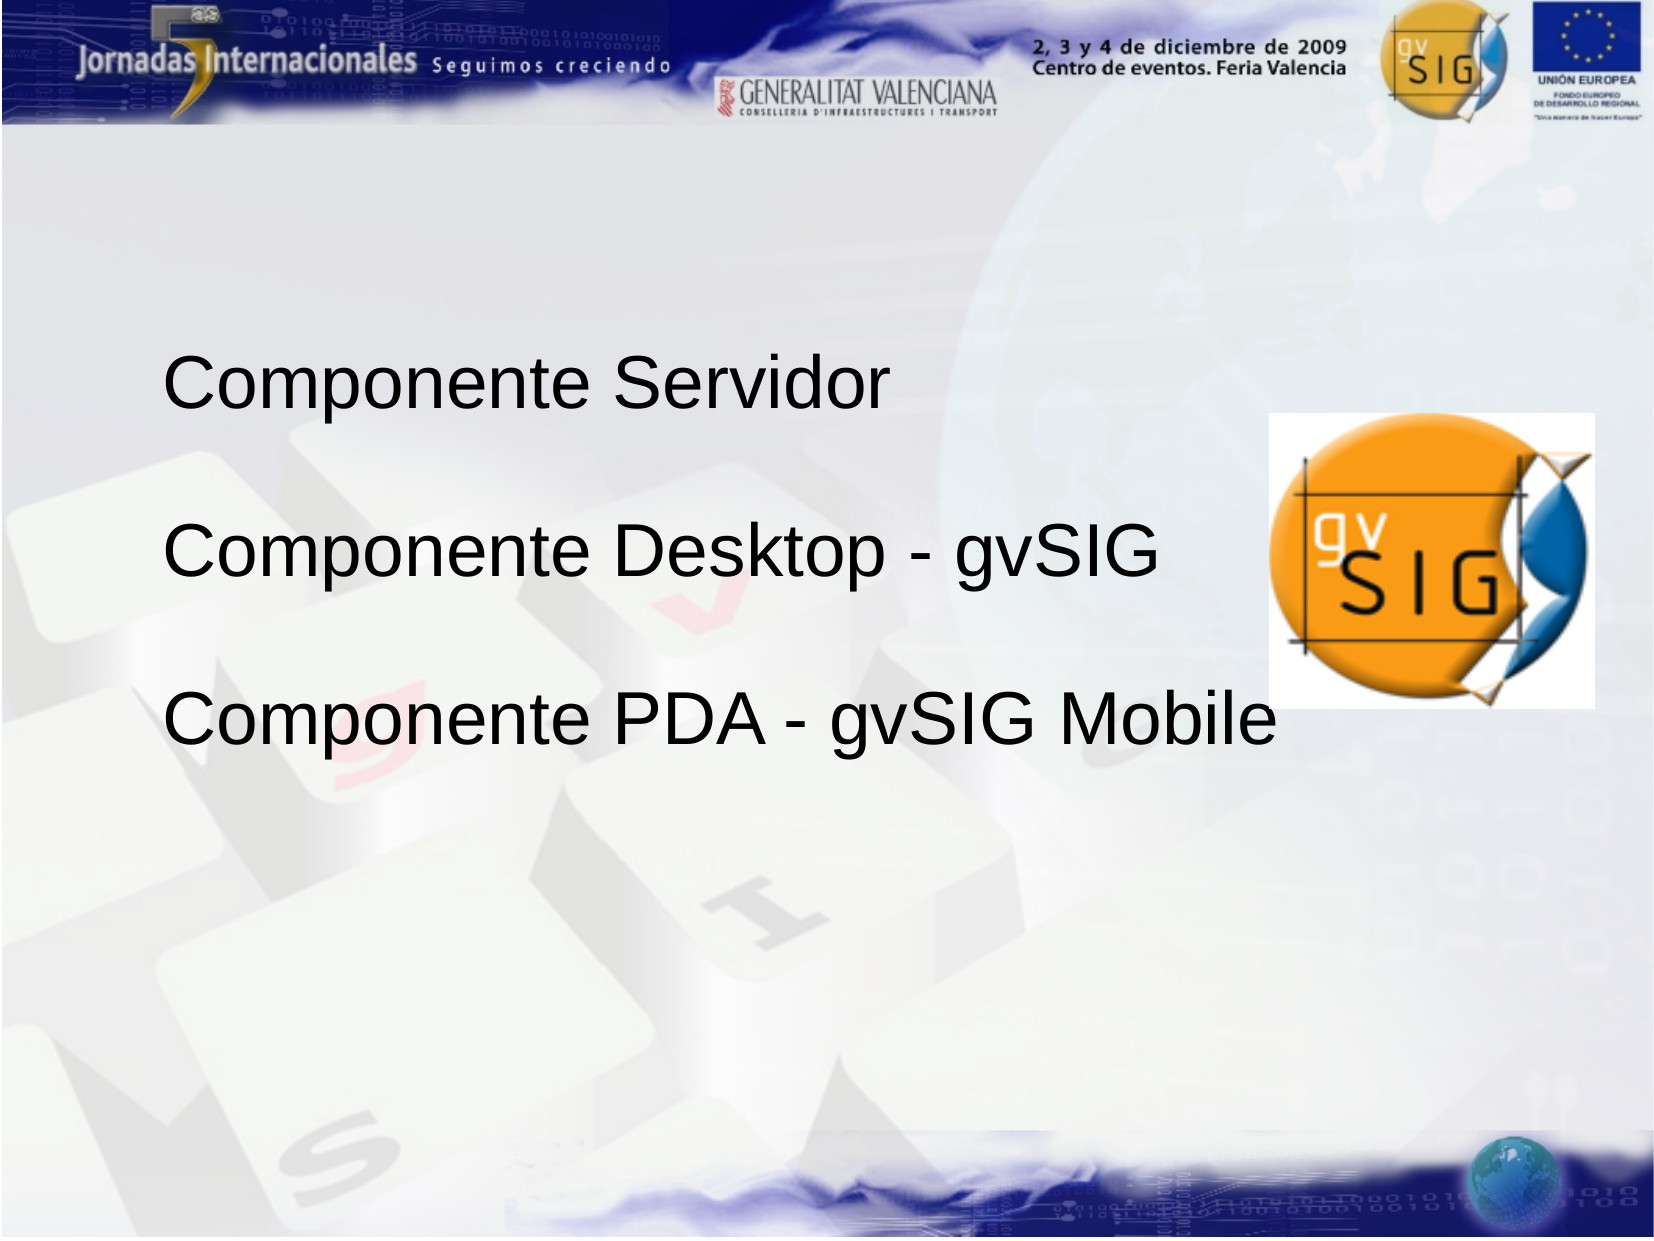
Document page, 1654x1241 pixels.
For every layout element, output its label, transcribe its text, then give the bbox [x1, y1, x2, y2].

picture [2, 0, 1654, 1237]
text_box Componente Servidor Componente Desktop - gvSIG Componente PDA - gvSIG Mobile [147, 333, 1536, 857]
